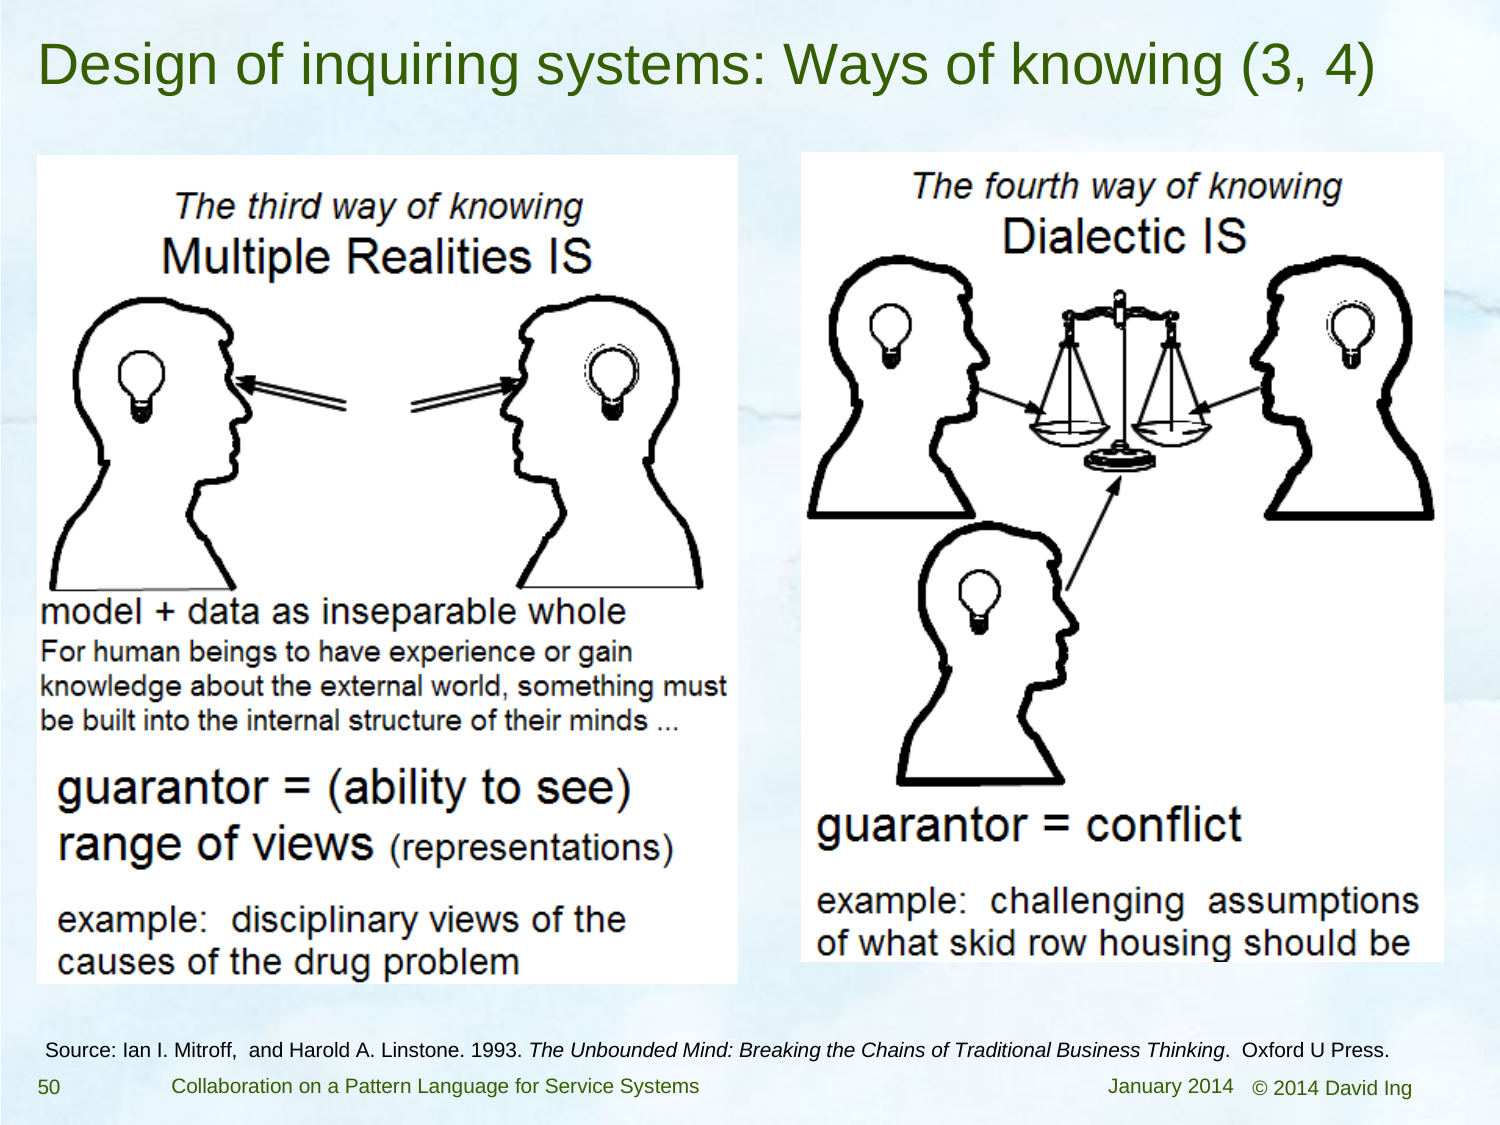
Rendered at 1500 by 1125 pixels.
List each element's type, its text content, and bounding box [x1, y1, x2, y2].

title Design of inquiring systems: Ways of knowing (3, 4) [37, 37, 1463, 152]
table_cell [738, 740, 801, 799]
table_cell [738, 799, 801, 858]
table_cell [738, 506, 801, 565]
text_box Source: Ian I. Mitroff, and Harold A. Linstone. 1993. The Unbounded Mind: Breaking the Chains of Traditional Business Thinking. Oxford U Press. - [30, 1029, 1427, 1066]
table_cell [738, 213, 801, 272]
table_cell [738, 623, 801, 682]
table_cell [738, 389, 801, 447]
table_cell [738, 272, 801, 330]
table_cell [738, 565, 801, 623]
table_cell [738, 682, 801, 740]
table_cell [738, 330, 801, 389]
table_cell [738, 447, 801, 506]
picture [0, 0, 1500, 1125]
table_header [738, 155, 801, 213]
